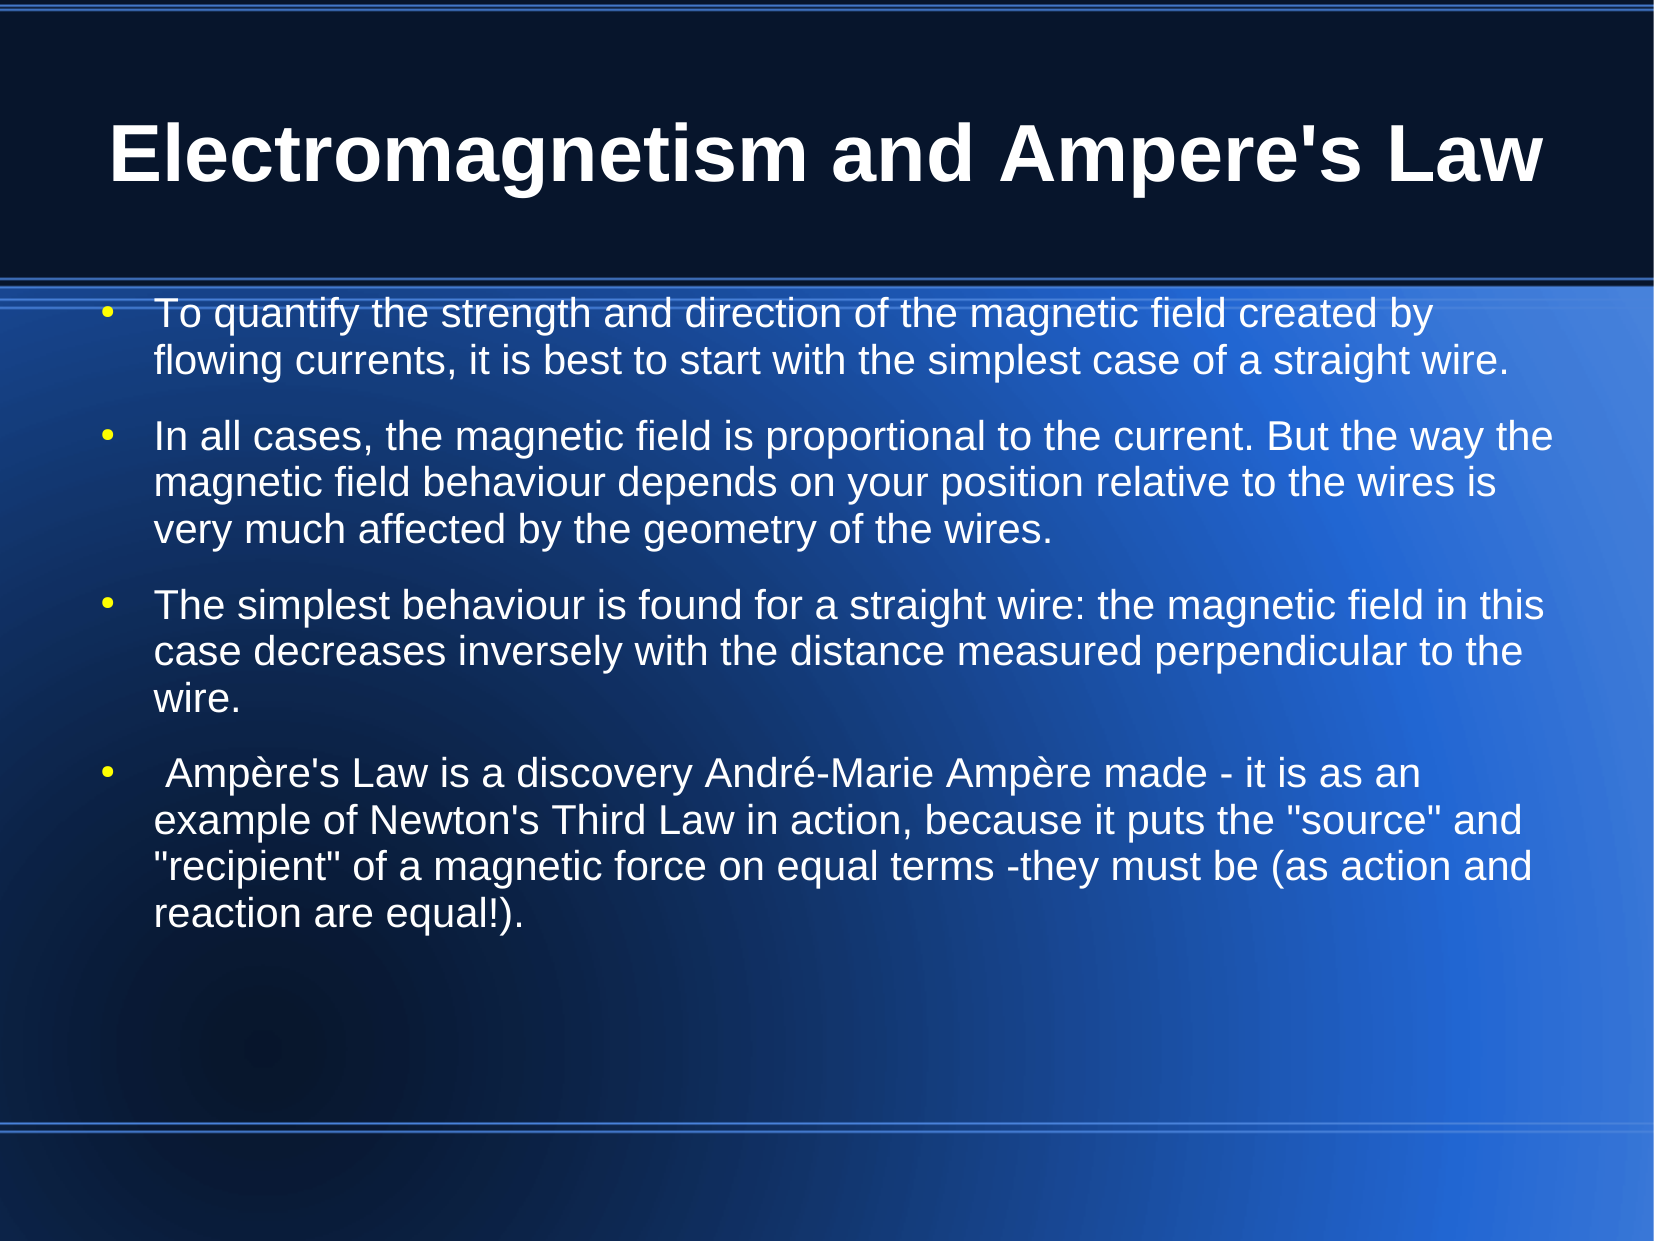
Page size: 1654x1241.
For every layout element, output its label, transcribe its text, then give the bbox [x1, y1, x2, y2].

list To quantify the strength and direction of the magnetic field created by flowing currents, it is best to start with the simplest case of a straight wire. In all cases, the magnetic field is proportional to the current. But the way the magnetic field behaviour depends on your position relative to the wires is very much affected by the geometry of the wires. The simplest behaviour is found for a straight wire: the magnetic field in this case decreases inversely with the distance measured perpendicular to the wire. Ampère's Law is a discovery André-Marie Ampère made - it is as an example of Newton's Third Law in action, because it puts the "source" and "recipient" of a magnetic force on equal terms -they must be (as action and reaction are equal!). [82, 290, 1571, 1109]
picture [0, 0, 1654, 1241]
title Electromagnetism and Ampere's Law [82, 49, 1571, 257]
